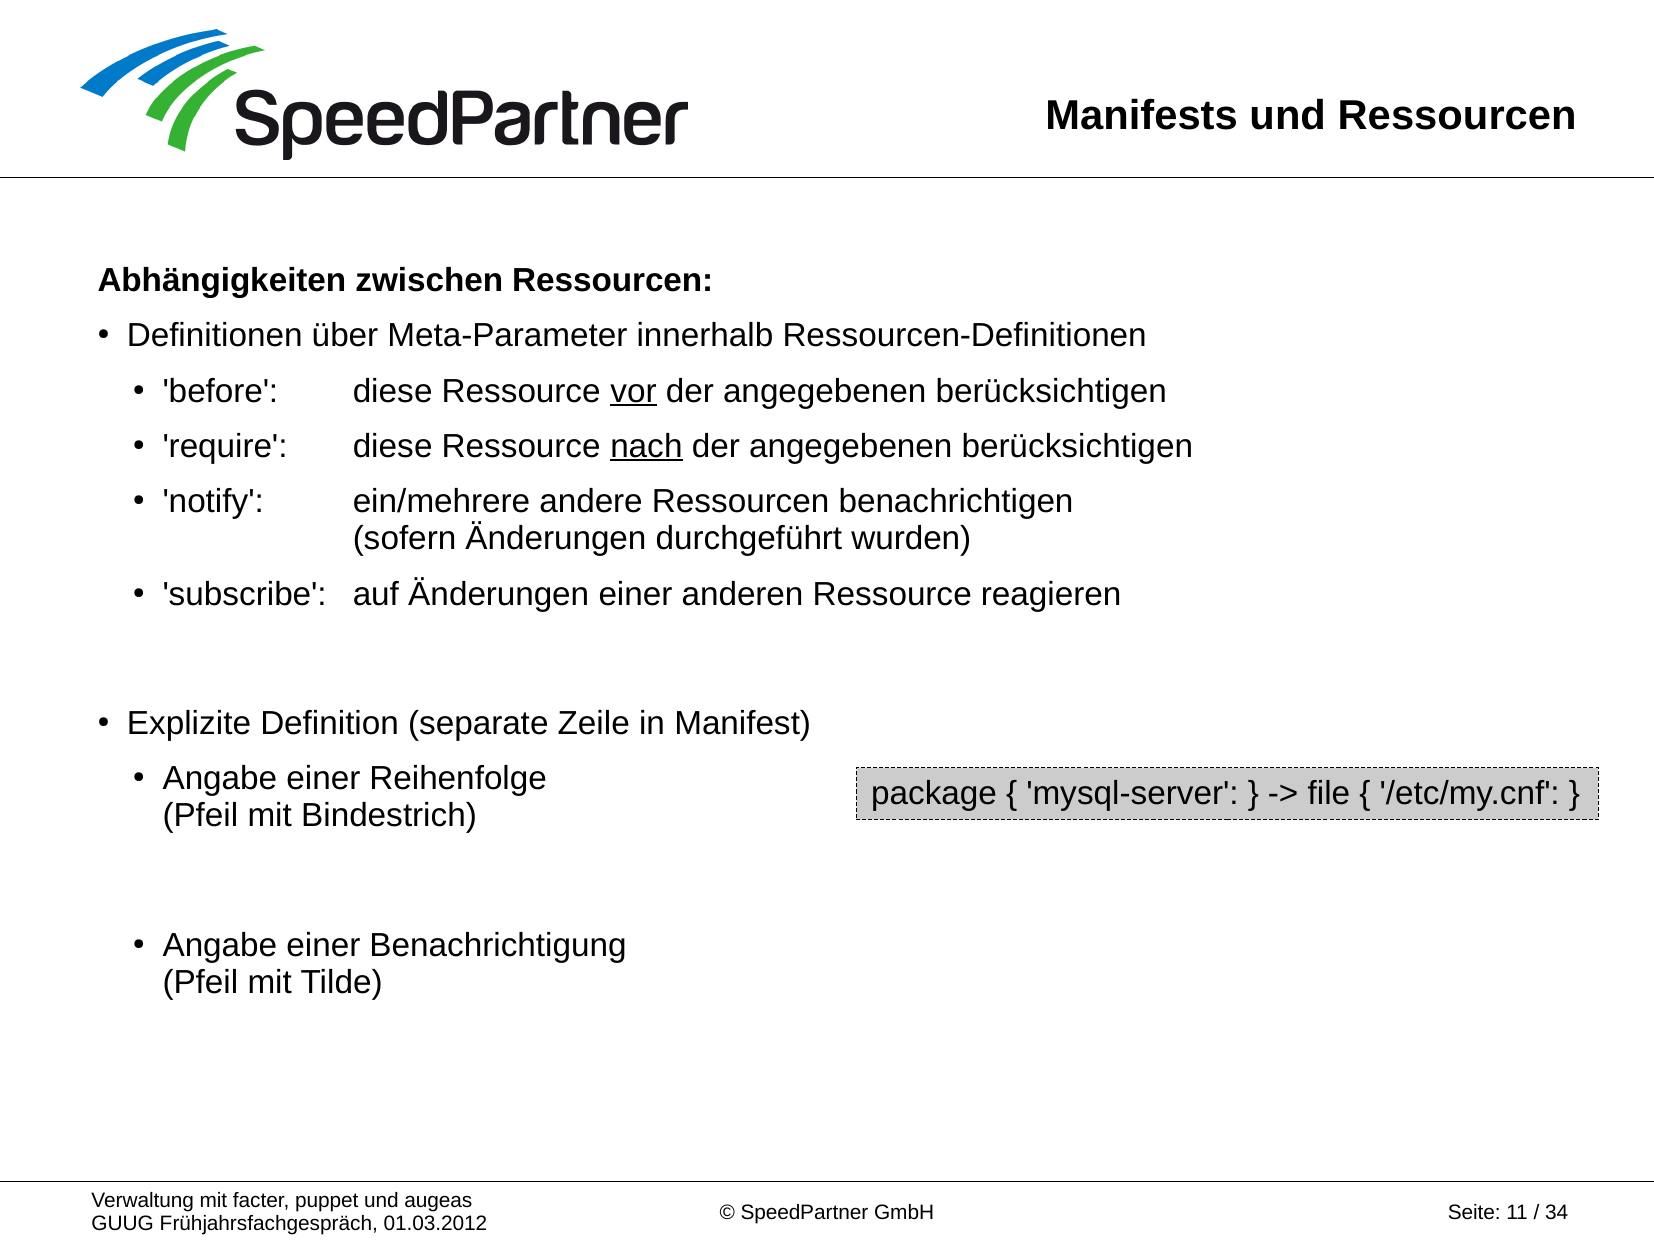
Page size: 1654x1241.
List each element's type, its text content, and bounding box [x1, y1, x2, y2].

picture [80, 29, 688, 160]
text_box package { 'mysql-server': } -> file { '/etc/my.cnf': } [856, 767, 1599, 820]
title Manifests und Ressourcen [590, 70, 1577, 160]
text_box Abhängigkeiten zwischen Ressourcen: Definitionen über Meta-Parameter innerhalb Ressourcen-Definitionen 'before': diese Ressource vor der angegebenen berücksichtigen 'require': diese Ressource nach der angegebenen berücksichtigen 'notify': ein/mehrere andere Ressourcen benachrichtigen (sofern Änderungen durchgeführt wurden) 'subscribe': auf Änderungen einer anderen Ressource reagieren Explizite Definition (separate Zeile in Manifest) Angabe einer Reihenfolge (Pfeil mit Bindestrich) Angabe einer Benachrichtigung (Pfeil mit Tilde) [82, 253, 1565, 1177]
